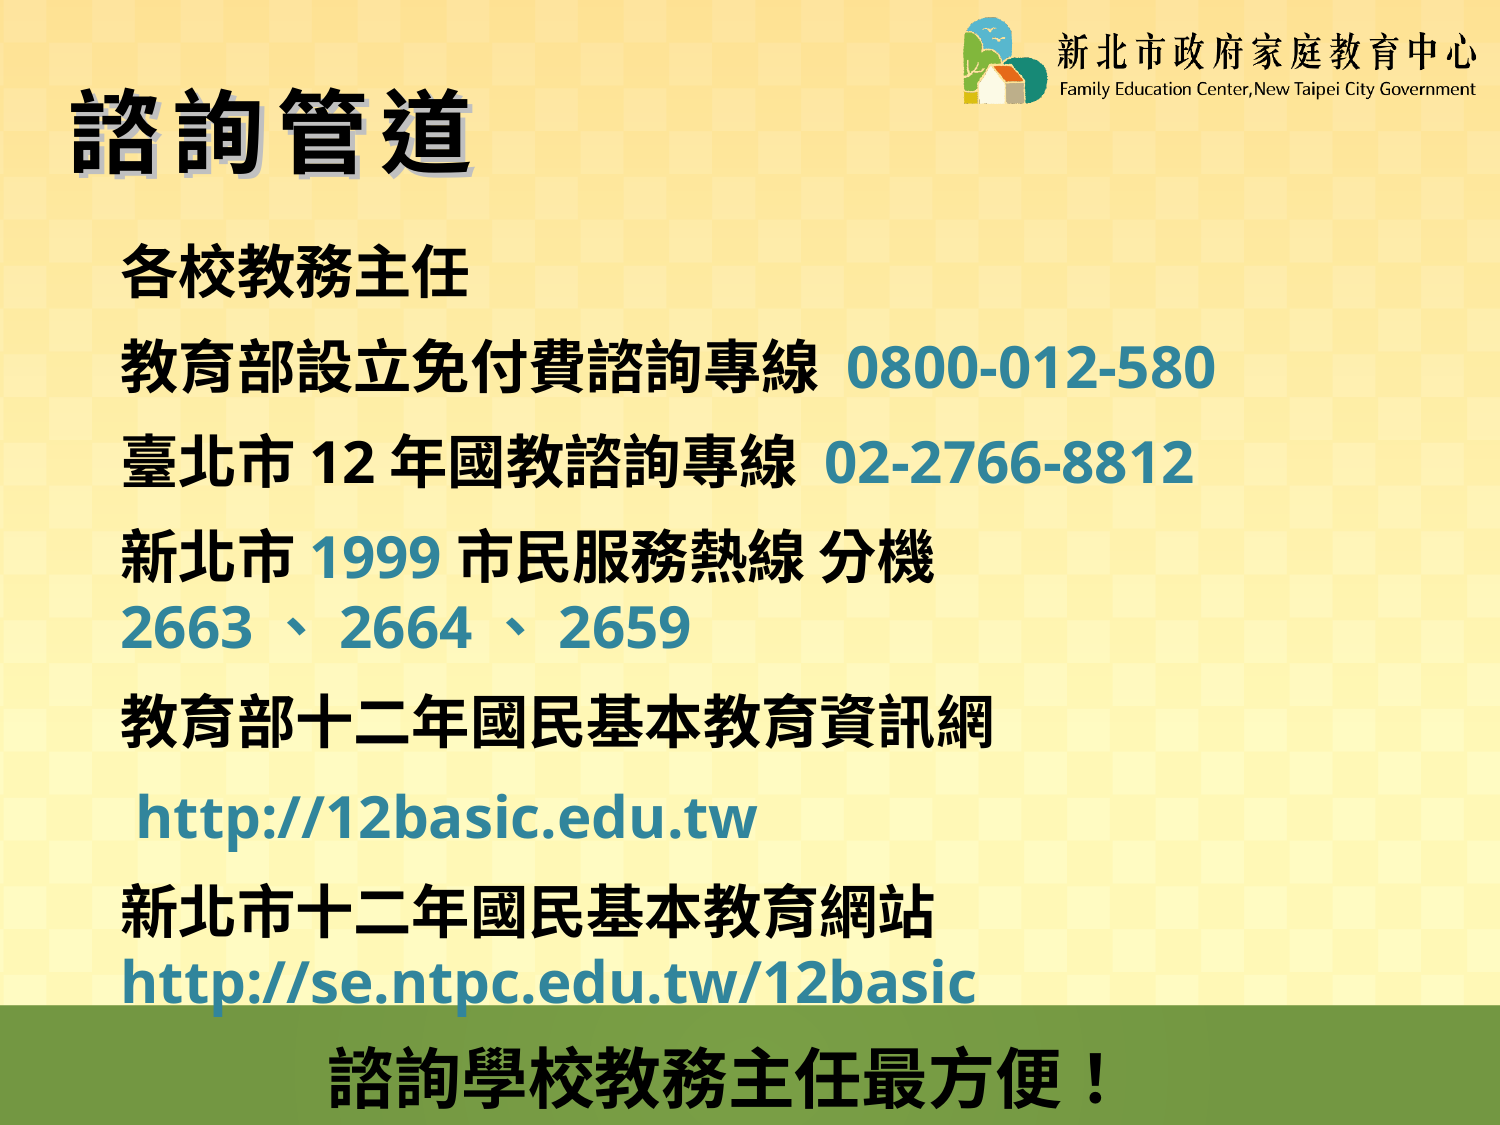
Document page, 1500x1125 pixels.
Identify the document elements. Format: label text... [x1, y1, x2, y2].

text_box 各校教務主任 教育部設立免付費諮詢專線 0800-012-580 臺北市12年國教諮詢專線 02-2766-8812 新北市1999市民服務熱線 分機 2663、2664、2659 教育部十二年國民基本教育資訊網 http://12basic.edu.tw 新北市十二年國民基本教育網站 http://se.ntpc.edu.tw/12basic [105, 227, 1488, 961]
text_box 諮詢學校教務主任最方便！ [313, 1029, 1144, 1124]
text_box 諮詢管道 [53, 67, 505, 194]
